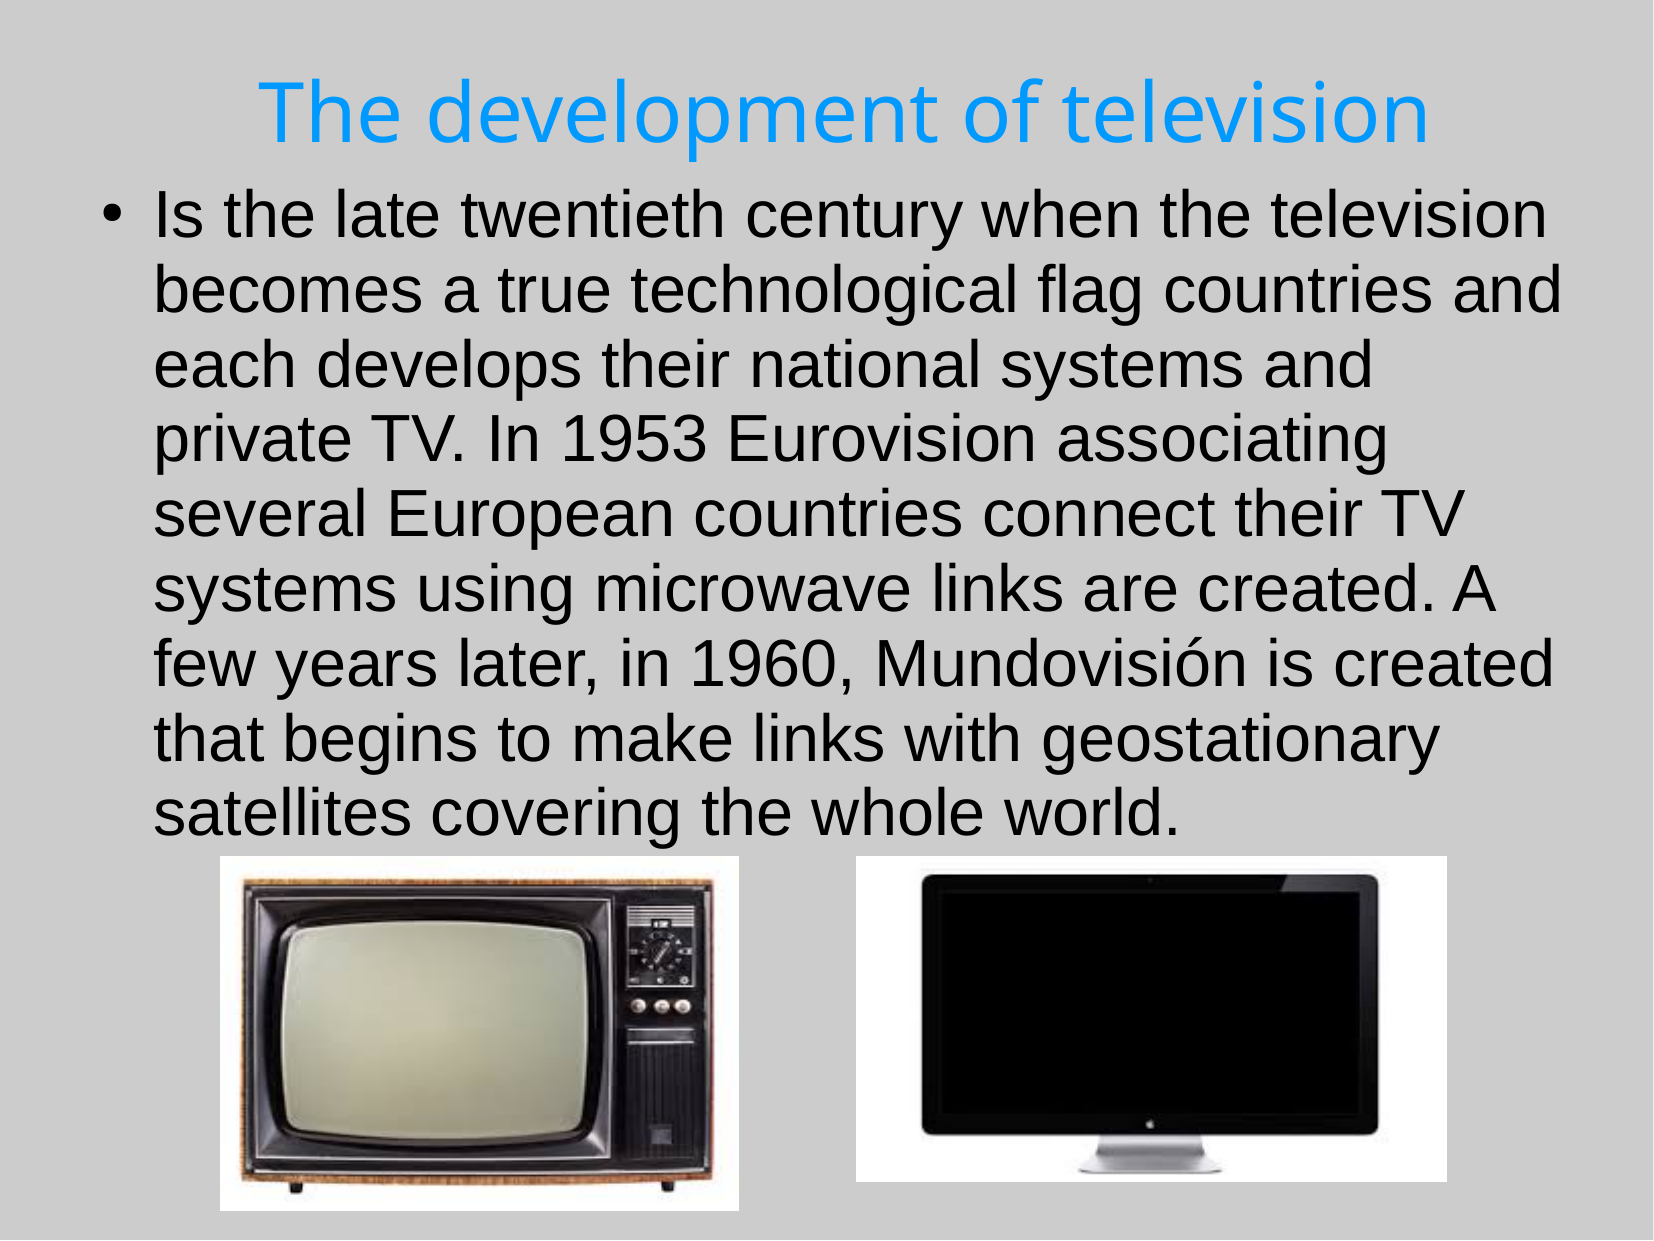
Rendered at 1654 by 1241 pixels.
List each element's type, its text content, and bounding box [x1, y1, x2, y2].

list Is the late twentieth century when the television becomes a true technological flag countries and each develops their national systems and private TV. In 1953 Eurovision associating several European countries connect their TV systems using microwave links are created. A few years later, in 1960, Mundovisión is created that begins to make links with geostationary satellites covering the whole world. [82, 177, 1571, 1211]
picture [856, 856, 1447, 1182]
picture [220, 856, 739, 1211]
title The development of television [102, 14, 1591, 207]
